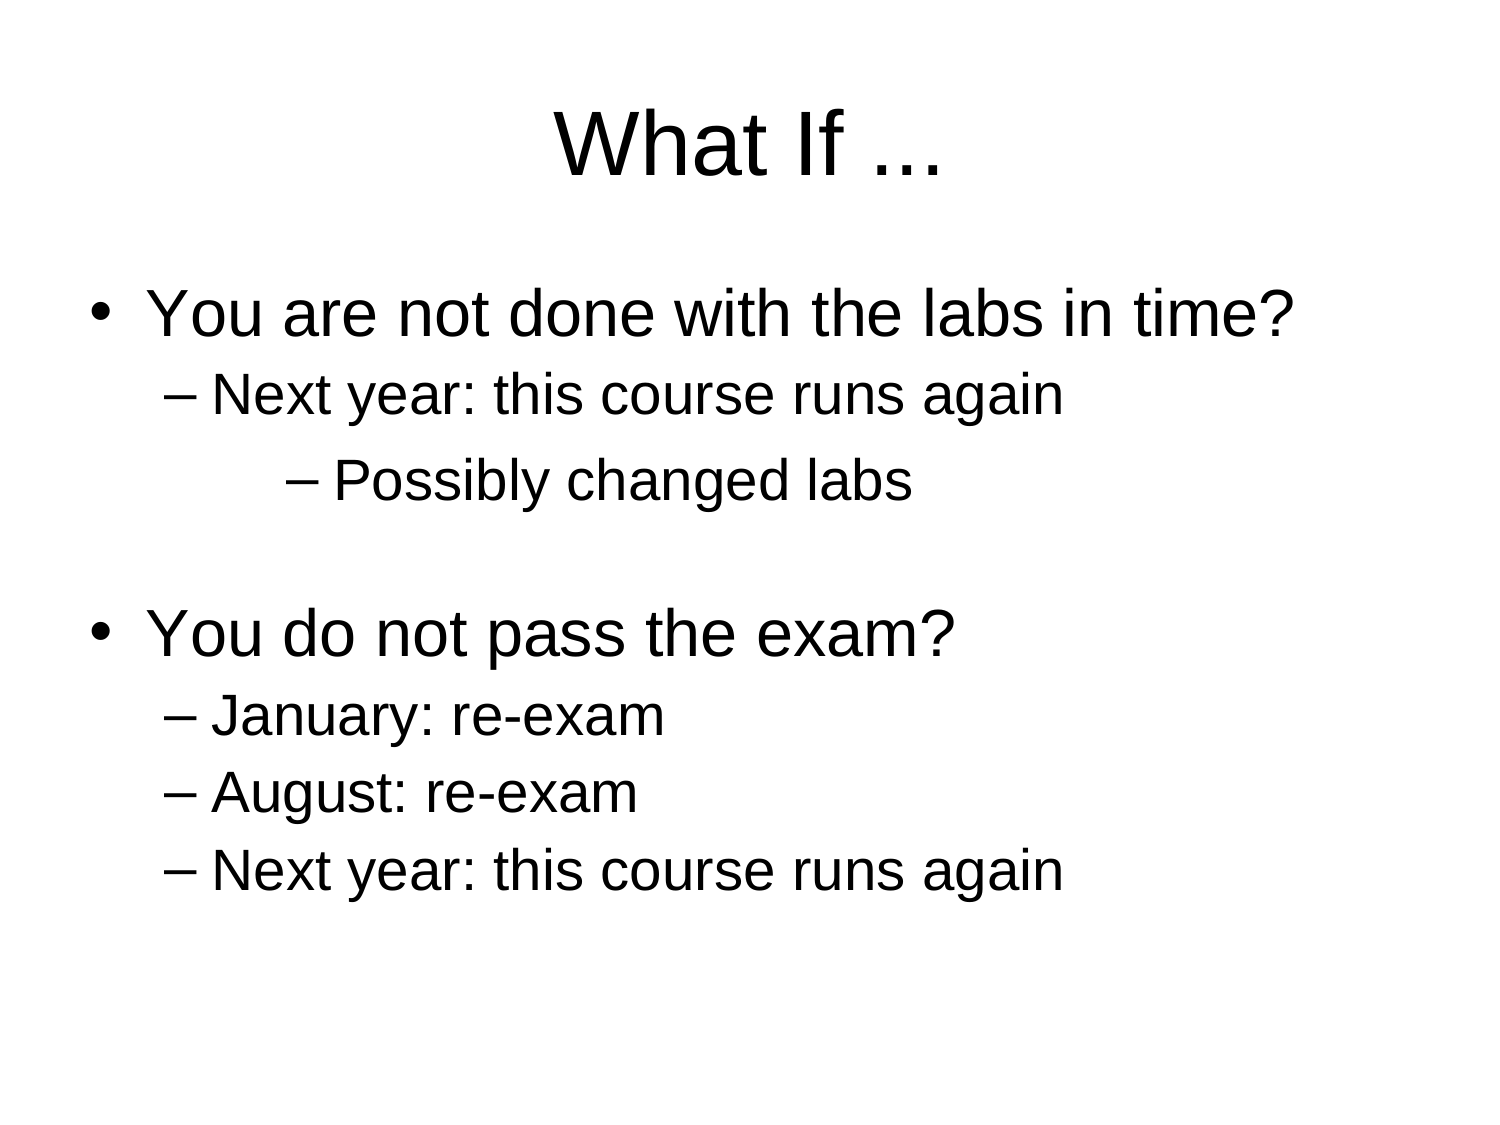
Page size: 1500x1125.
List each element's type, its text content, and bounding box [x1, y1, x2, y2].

title What If ... [75, 45, 1426, 233]
list You are not done with the labs in time? Next year: this course runs again Possibly changed labs You do not pass the exam? January: re-exam August: re-exam Next year: this course runs again [75, 262, 1426, 1005]
